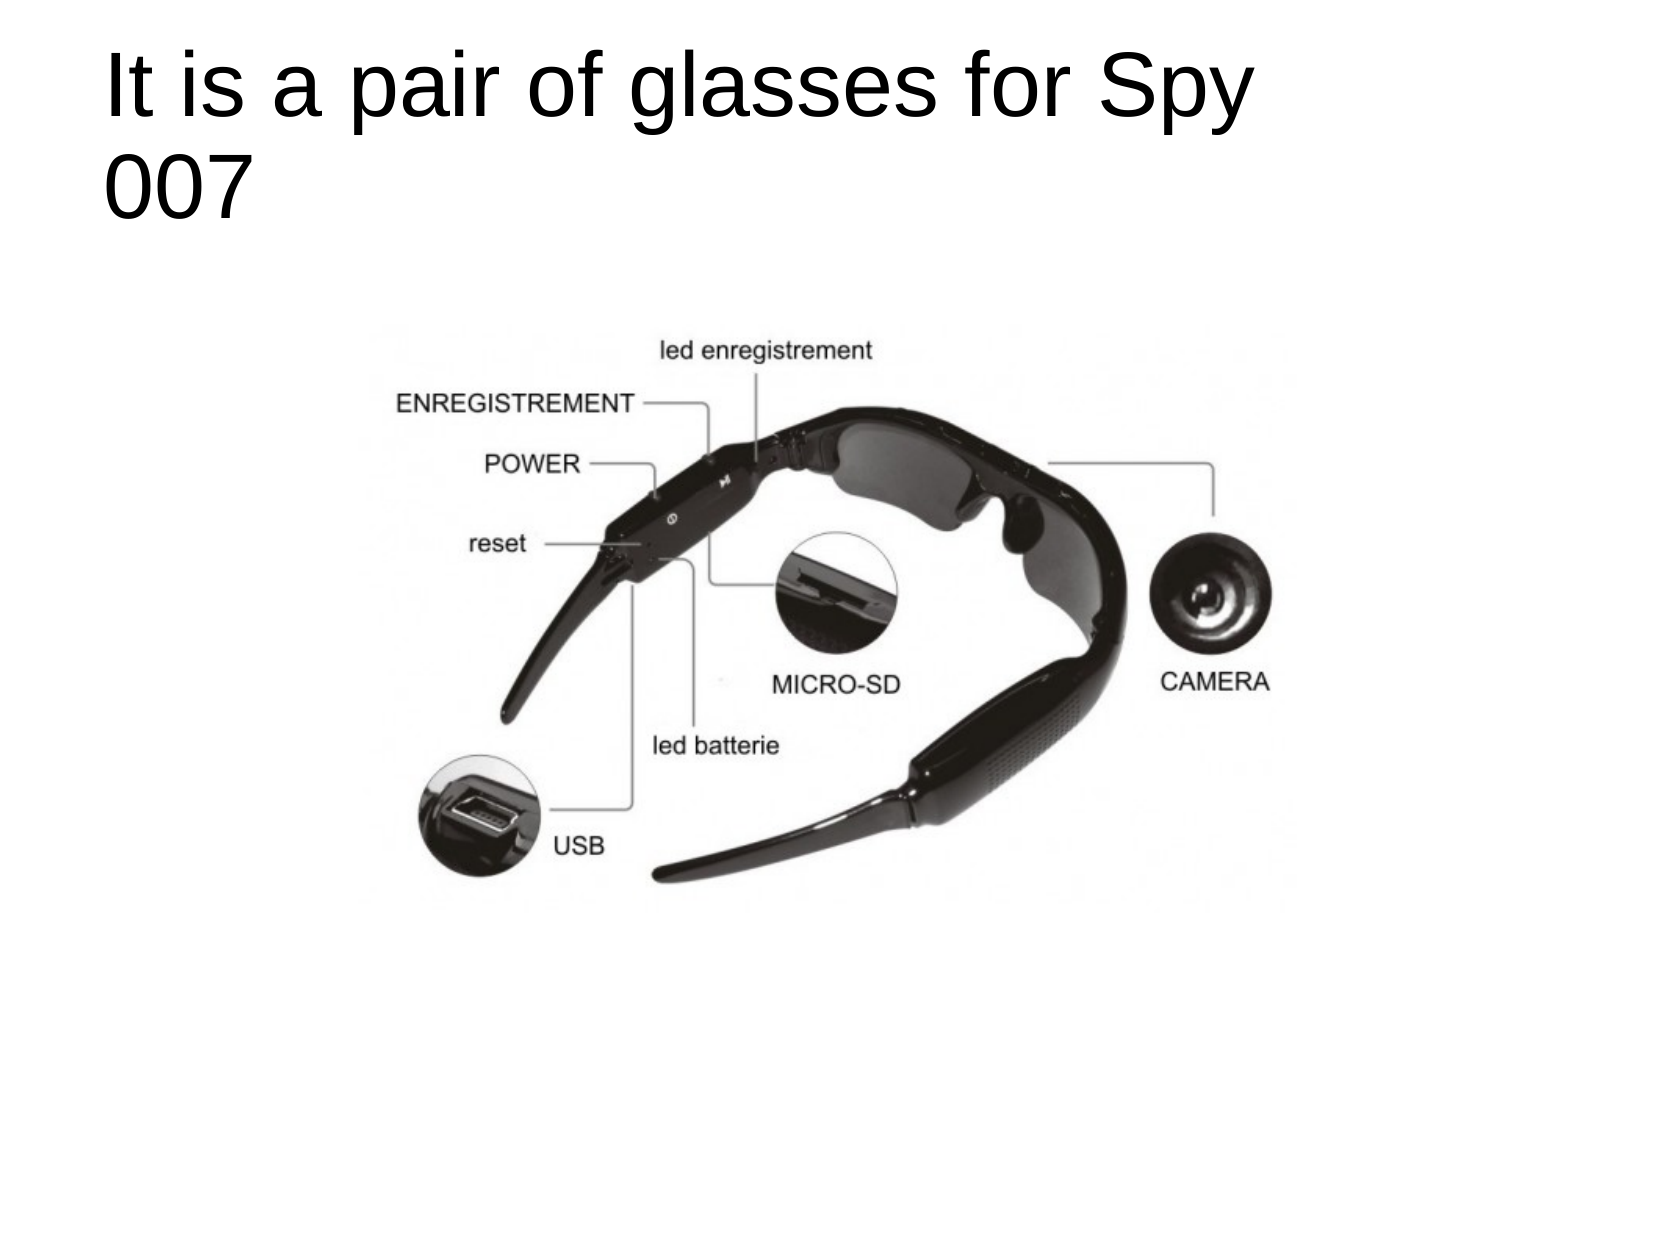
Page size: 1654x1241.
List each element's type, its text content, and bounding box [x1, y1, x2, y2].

picture [358, 349, 1297, 1088]
text_box It is a pair of glasses for Spy 007 [88, 25, 1447, 349]
